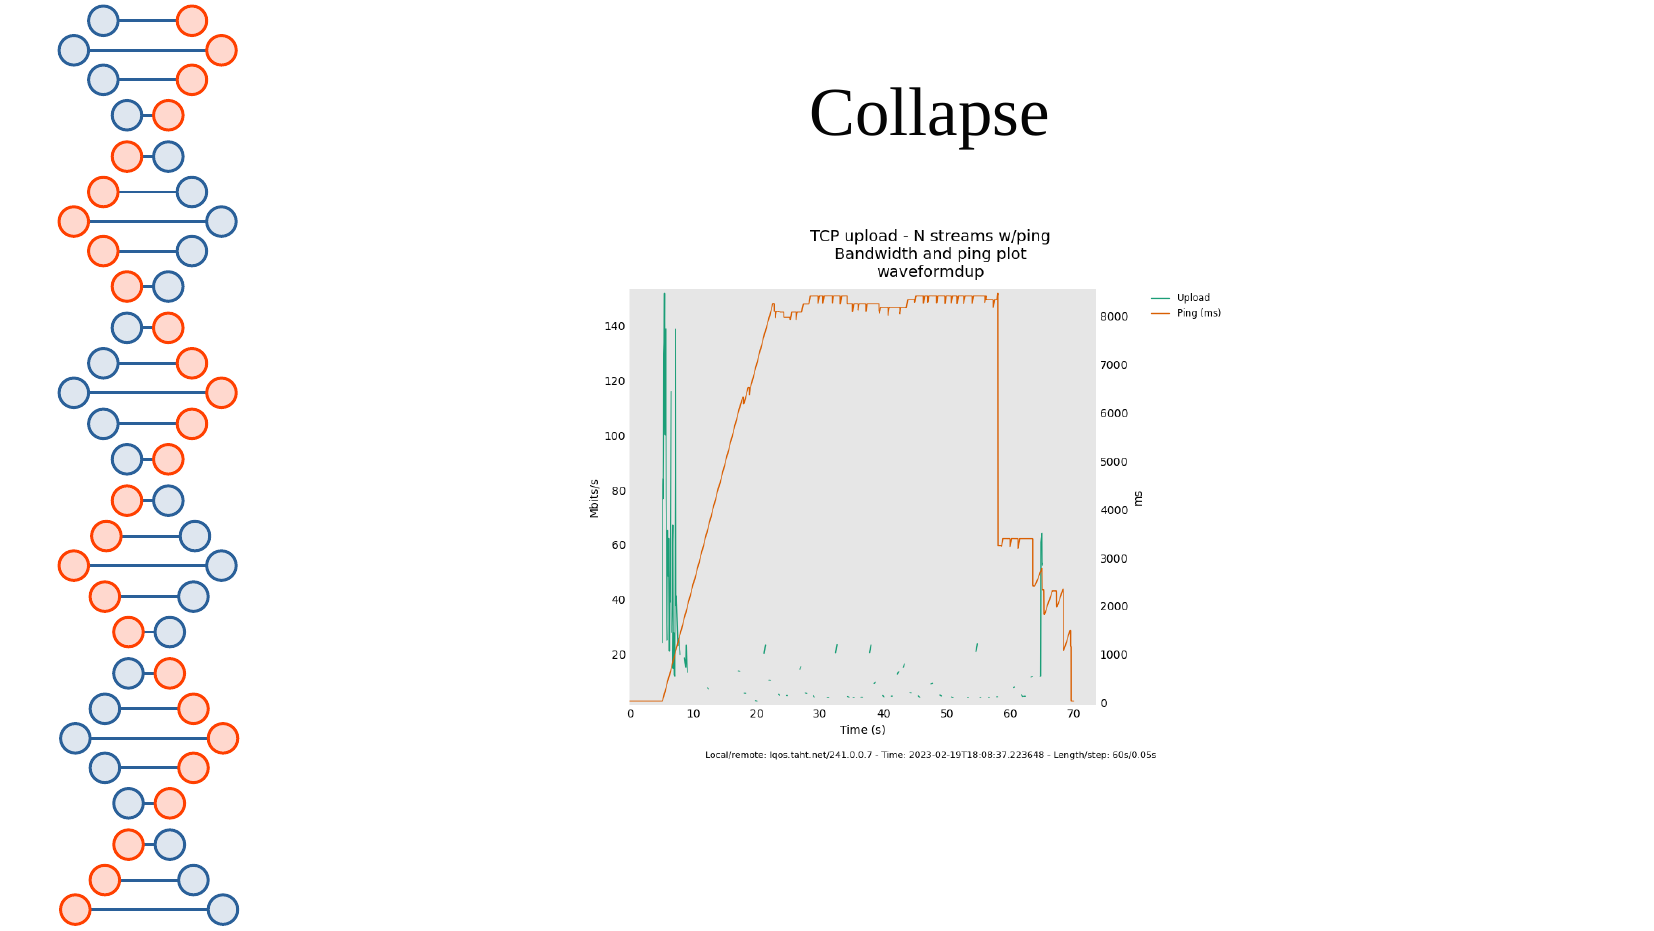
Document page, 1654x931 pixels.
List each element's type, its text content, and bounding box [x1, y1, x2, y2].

title Collapse [265, 35, 1595, 189]
picture [529, 224, 1331, 764]
